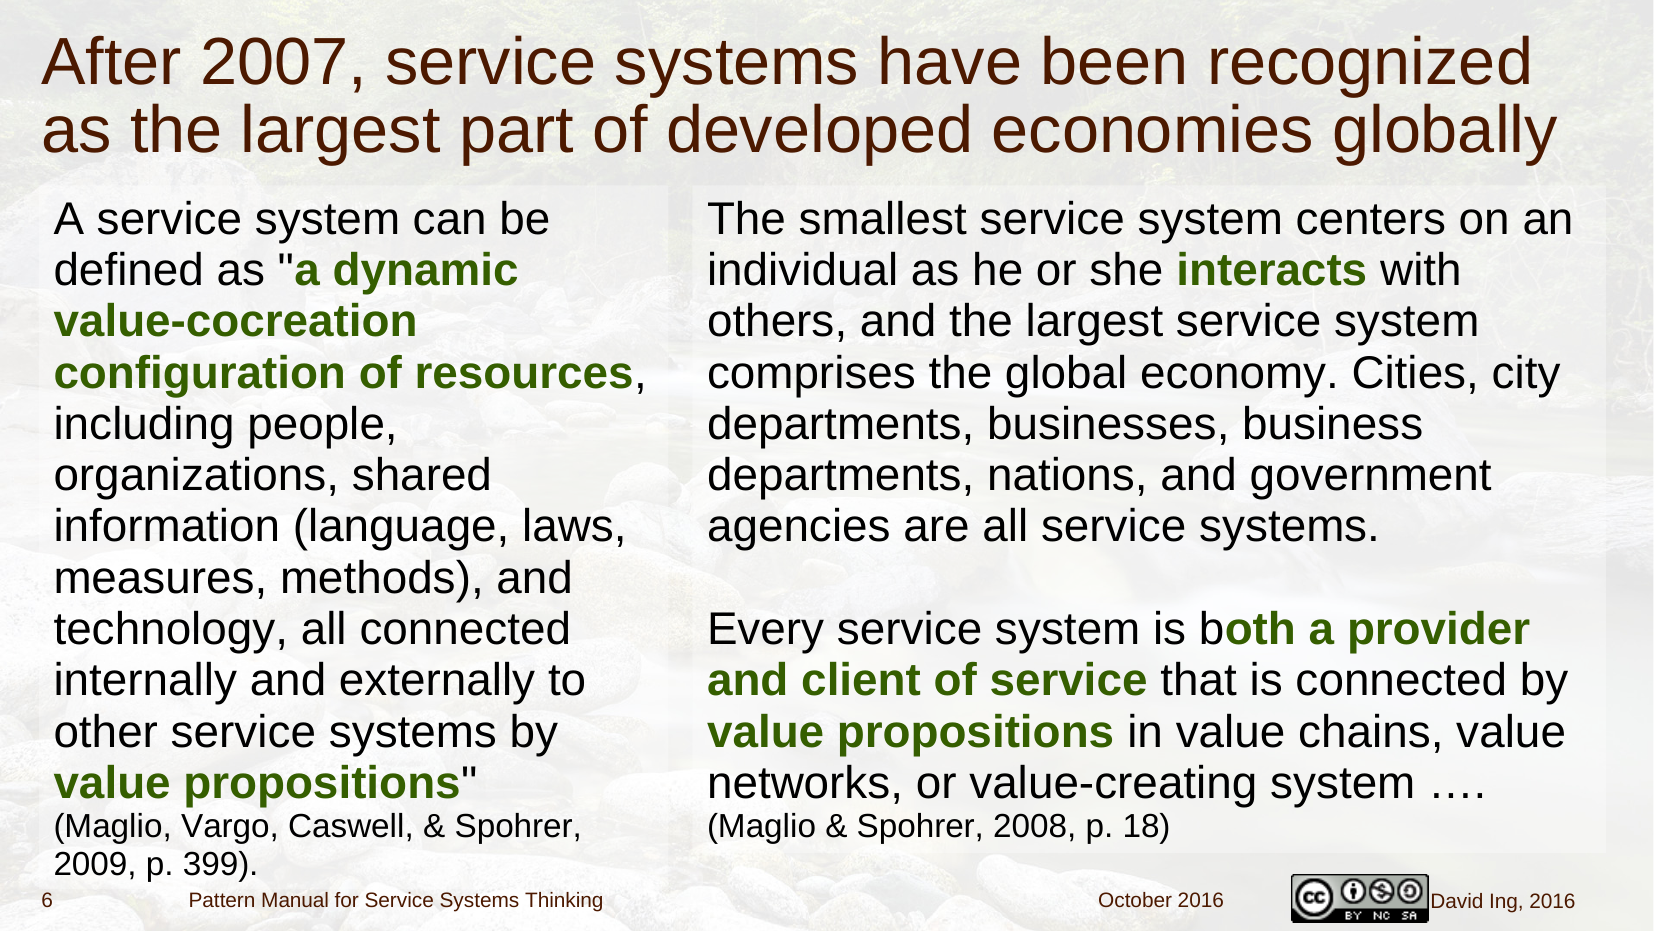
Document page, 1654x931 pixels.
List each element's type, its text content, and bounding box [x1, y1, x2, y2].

text_box A service system can be defined as "a dynamic value-cocreation configuration of resources, including people, organizations, shared information (language, laws, measures, methods), and technology, all connected internally and externally to other service systems by value propositions" (Maglio, Vargo, Caswell, & Spohrer, 2009, p. 399). [38, 185, 669, 890]
text_box The smallest service system centers on an individual as he or she interacts with others, and the largest service system comprises the global economy. Cities, city departments, businesses, business departments, nations, and government agencies are all service systems. Every service system is both a provider and client of service that is connected by value propositions in value chains, value networks, or value-creating system …. (Maglio & Spohrer, 2008, p. 18) [692, 185, 1606, 854]
title After 2007, service systems have been recognized as the largest part of developed economies globally [41, 30, 1613, 174]
picture [0, 0, 1654, 931]
